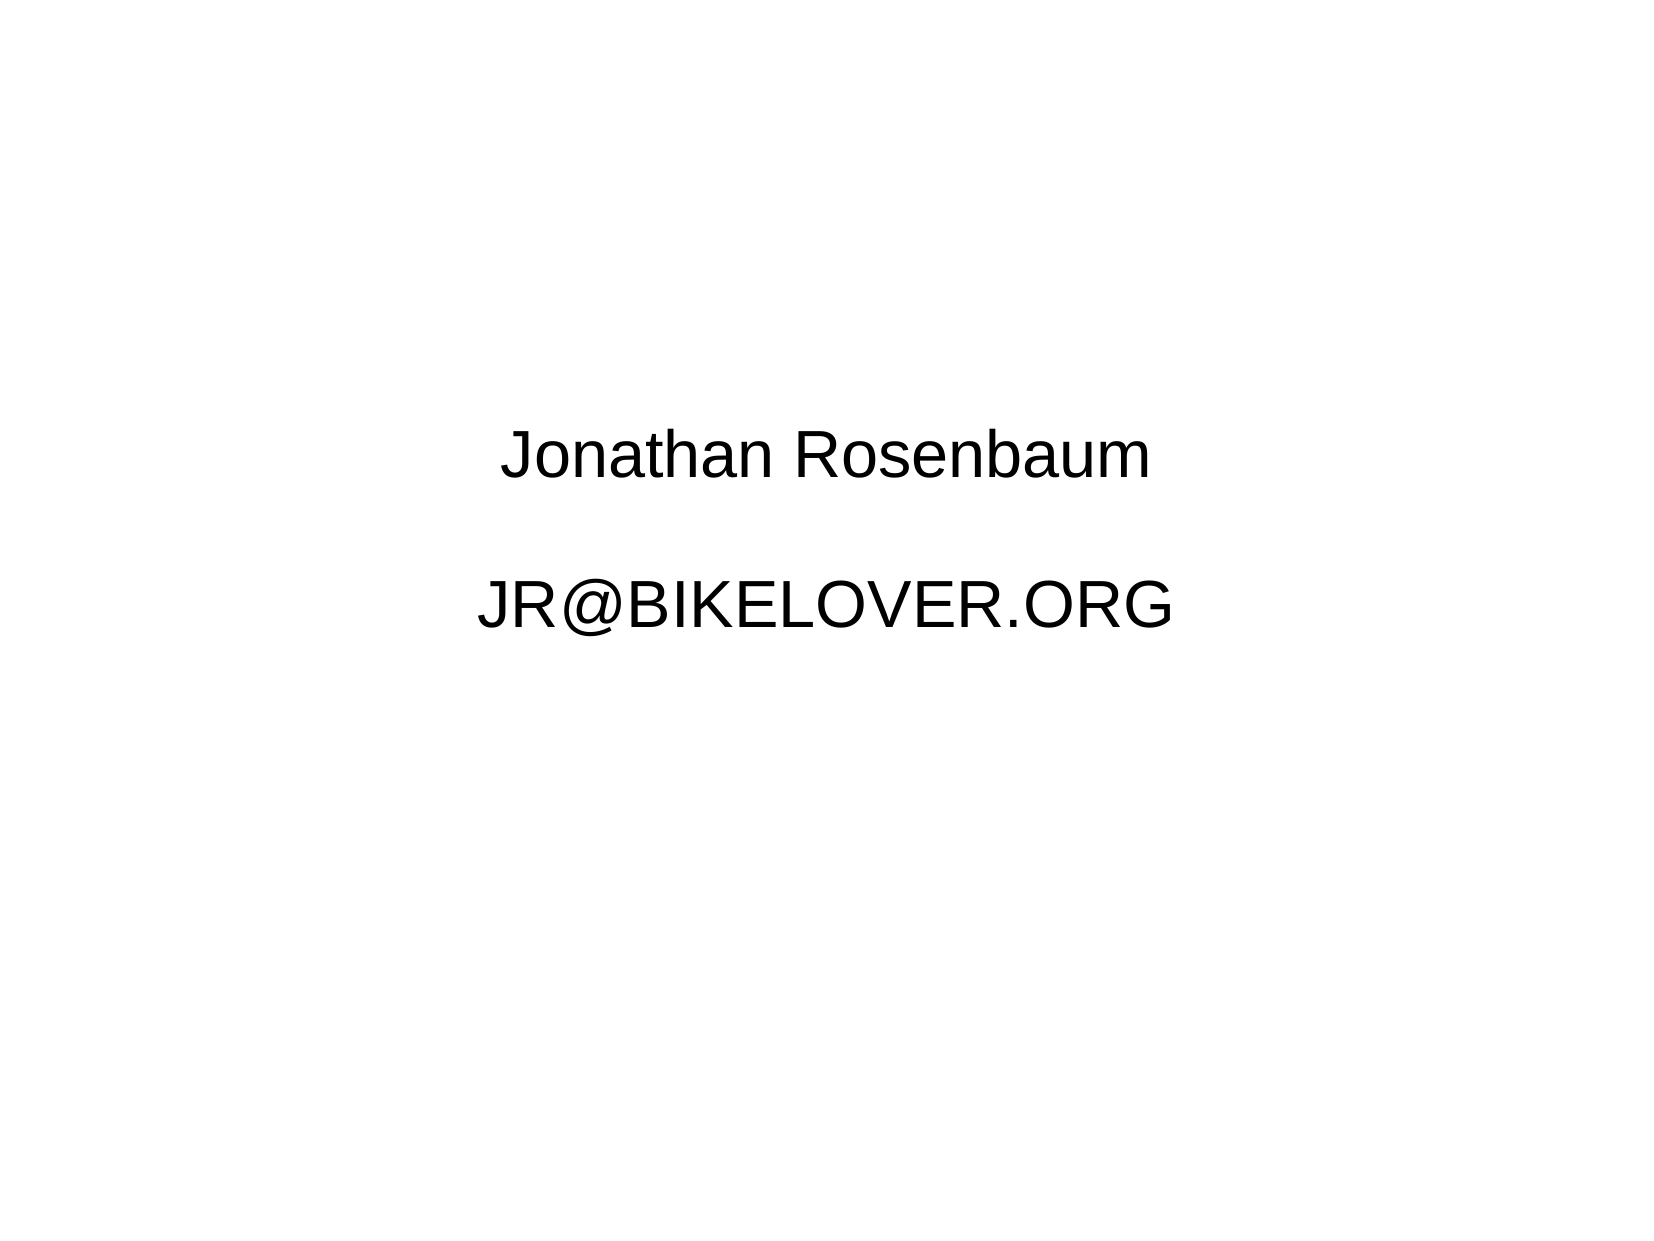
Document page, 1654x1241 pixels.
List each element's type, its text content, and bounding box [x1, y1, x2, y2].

subtitle Jonathan Rosenbaum JR@BIKELOVER.ORG [82, 49, 1571, 1010]
